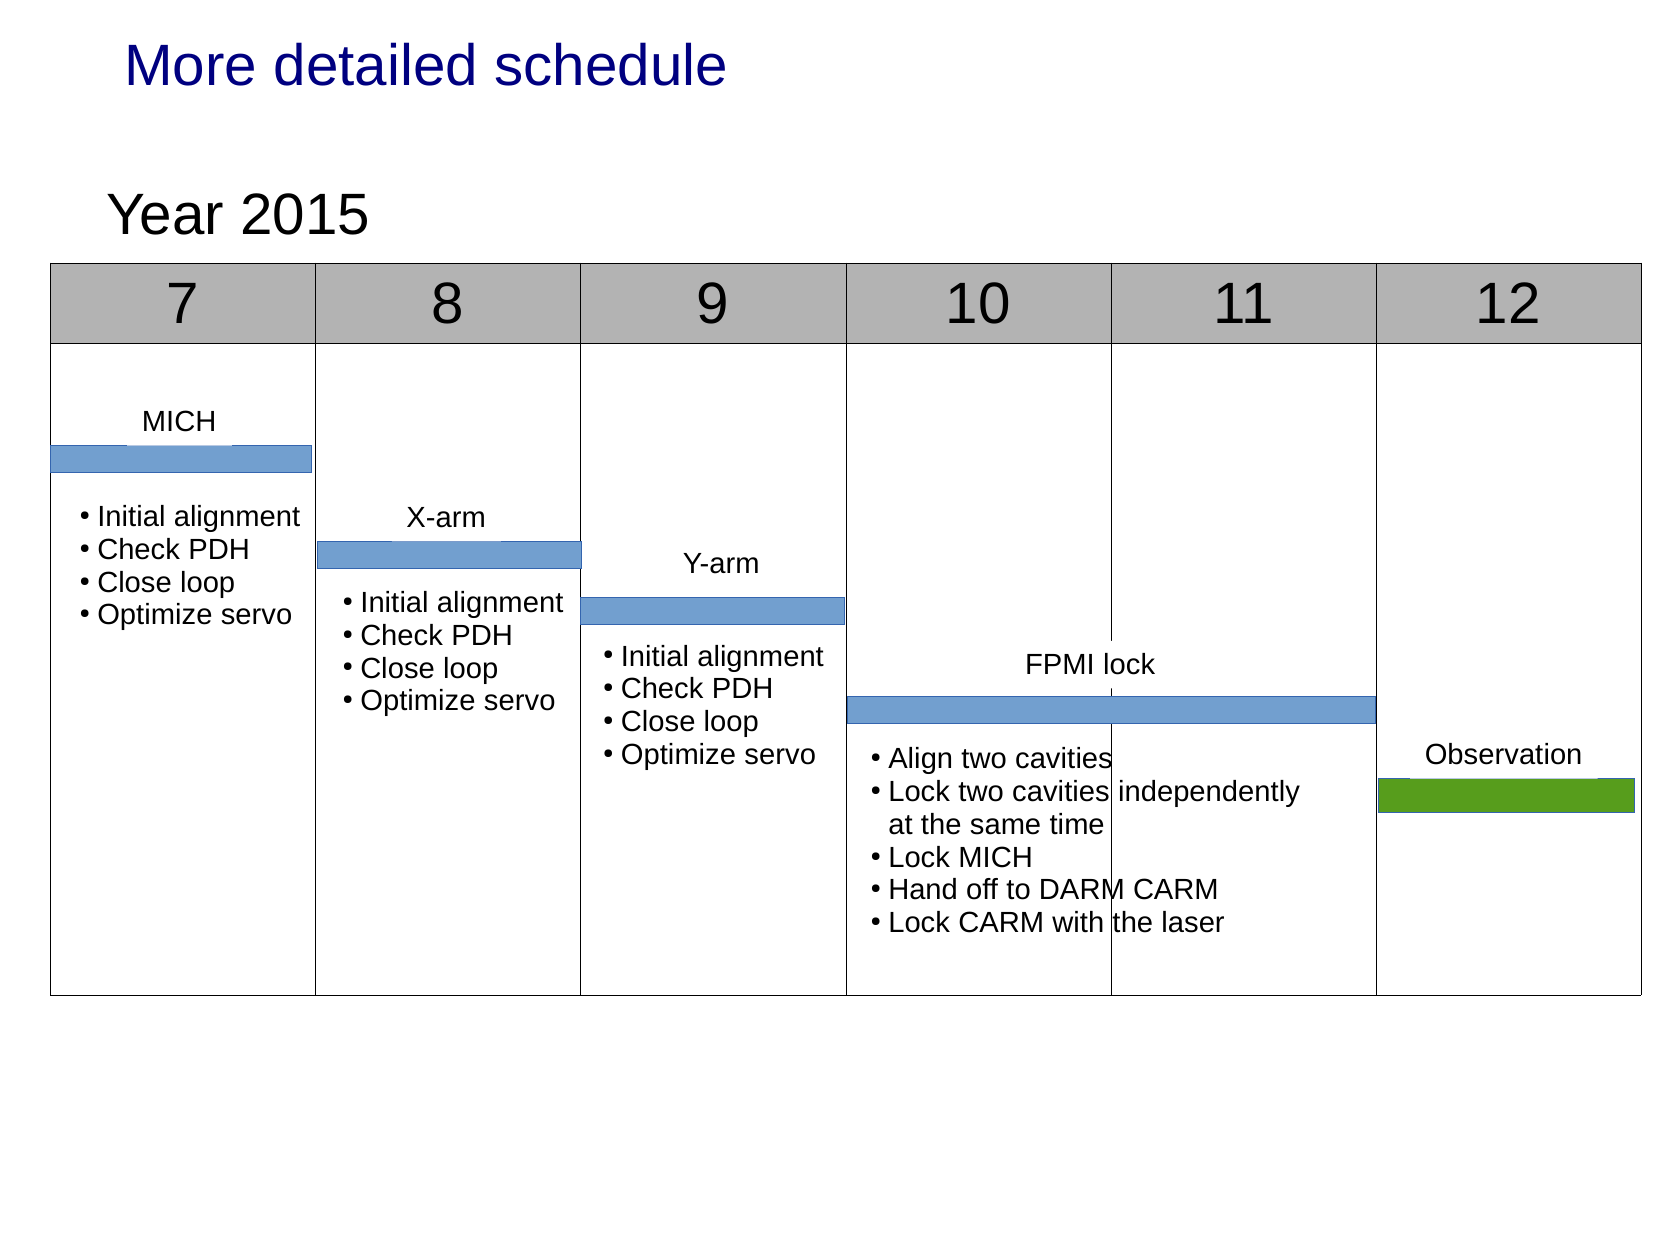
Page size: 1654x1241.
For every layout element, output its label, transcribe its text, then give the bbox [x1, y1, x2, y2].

table_header 9 [581, 264, 846, 343]
text_box Align two cavities Lock two cavities independently at the same time Lock MICH Hand off to DARM CARM Lock CARM with the laser [855, 734, 1316, 947]
text_box More detailed schedule [109, 25, 744, 106]
table_cell [316, 344, 580, 995]
text_box Year 2015 [91, 174, 386, 255]
table_header 8 [316, 264, 580, 343]
table_cell [847, 344, 1111, 696]
text_box X-arm [391, 493, 501, 542]
text_box Initial alignment Check PDH Close loop Optimize servo [588, 632, 840, 779]
text_box [1378, 778, 1635, 813]
table_cell [51, 344, 315, 995]
text_box Observation [1410, 730, 1598, 779]
text_box Initial alignment Check PDH Close loop Optimize servo [64, 492, 316, 639]
table_cell [1112, 724, 1376, 995]
text_box [50, 445, 312, 473]
text_box FPMI lock [1010, 640, 1171, 689]
table_header 10 [847, 264, 1111, 343]
table_cell [1377, 344, 1641, 995]
text_box Initial alignment Check PDH Close loop Optimize servo [327, 578, 579, 725]
text_box [847, 696, 1376, 724]
text_box [580, 597, 845, 625]
text_box Y-arm [668, 539, 775, 588]
table_cell [581, 344, 846, 995]
table_cell [847, 724, 1111, 995]
table_cell [1112, 344, 1376, 696]
text_box [317, 541, 582, 569]
table_header 7 [51, 264, 315, 343]
table_header 11 [1112, 264, 1376, 343]
table_header 12 [1377, 264, 1641, 343]
text_box MICH [127, 398, 232, 446]
